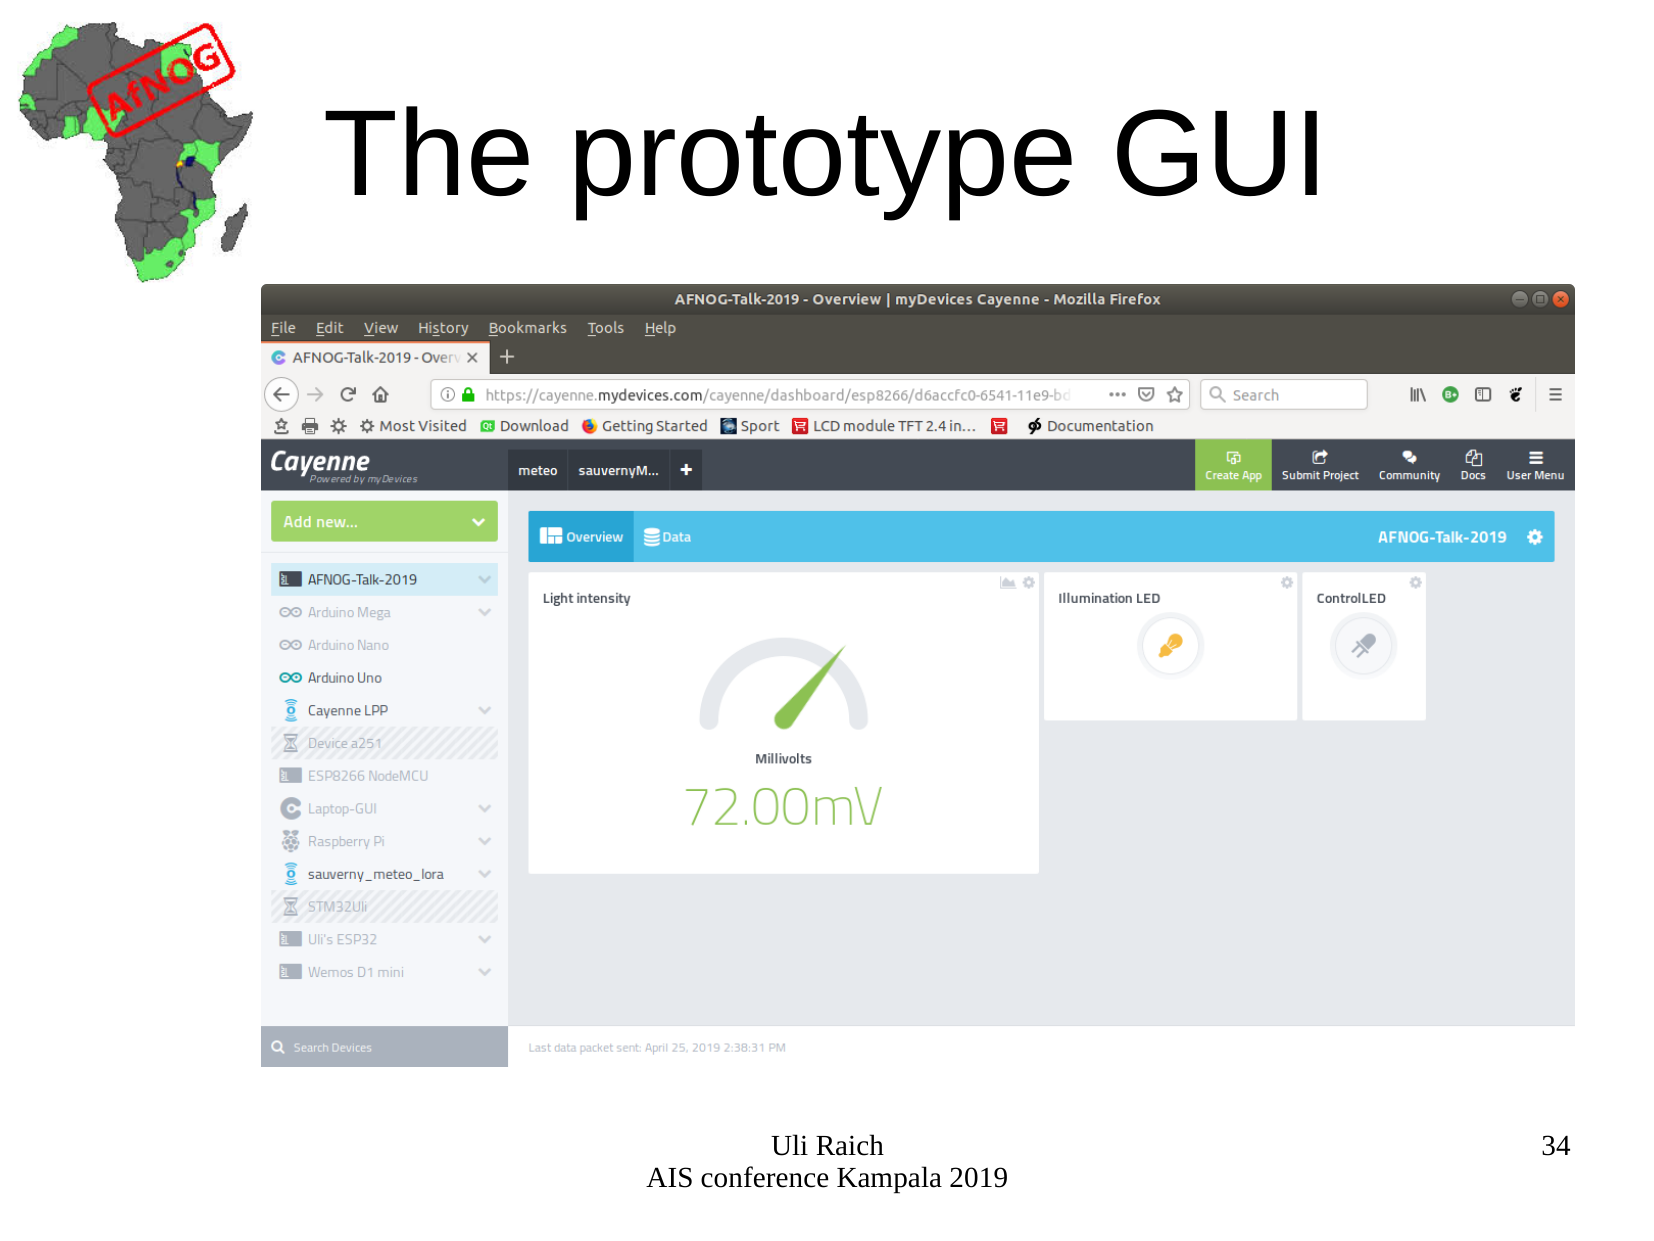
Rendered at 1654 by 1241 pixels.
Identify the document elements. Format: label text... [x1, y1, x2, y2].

picture [261, 284, 1575, 1067]
picture [9, 0, 259, 291]
title The prototype GUI [82, 49, 1571, 257]
